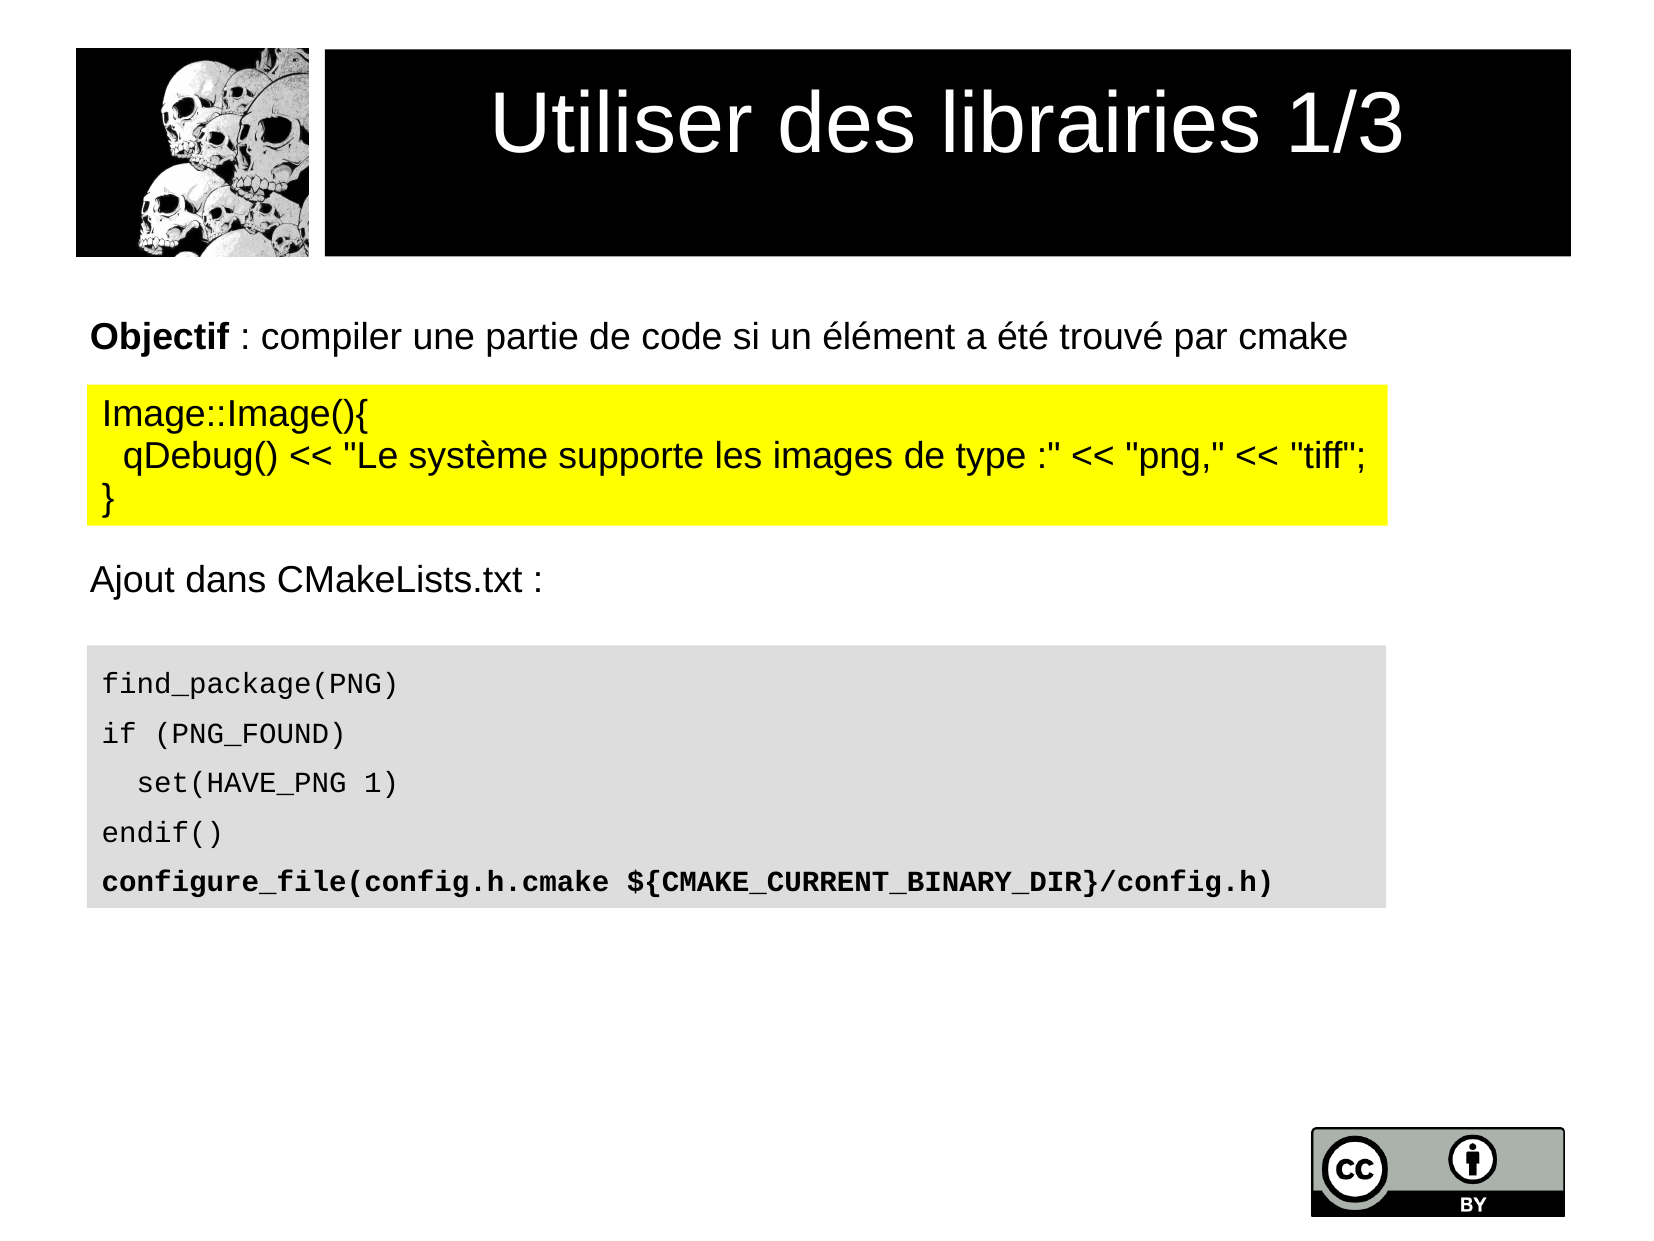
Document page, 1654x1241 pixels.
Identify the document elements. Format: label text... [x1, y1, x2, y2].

text_box Ajout dans CMakeLists.txt : [75, 550, 713, 626]
title Utiliser des librairies 1/3 Compilation conditionnelle [324, 49, 1571, 257]
text_box Objectif : compiler une partie de code si un élément a été trouvé par cmake [75, 307, 1426, 365]
text_box find_package(PNG) if (PNG_FOUND) set(HAVE_PNG 1) endif() configure_file(config.h.cmake ${CMAKE_CURRENT_BINARY_DIR}/config.h) [86, 645, 1387, 908]
picture [76, 48, 309, 257]
picture [1311, 1127, 1565, 1217]
text_box Image::Image(){ qDebug() << "Le système supporte les images de type :" << "png," << "tiff"; } [87, 384, 1388, 526]
